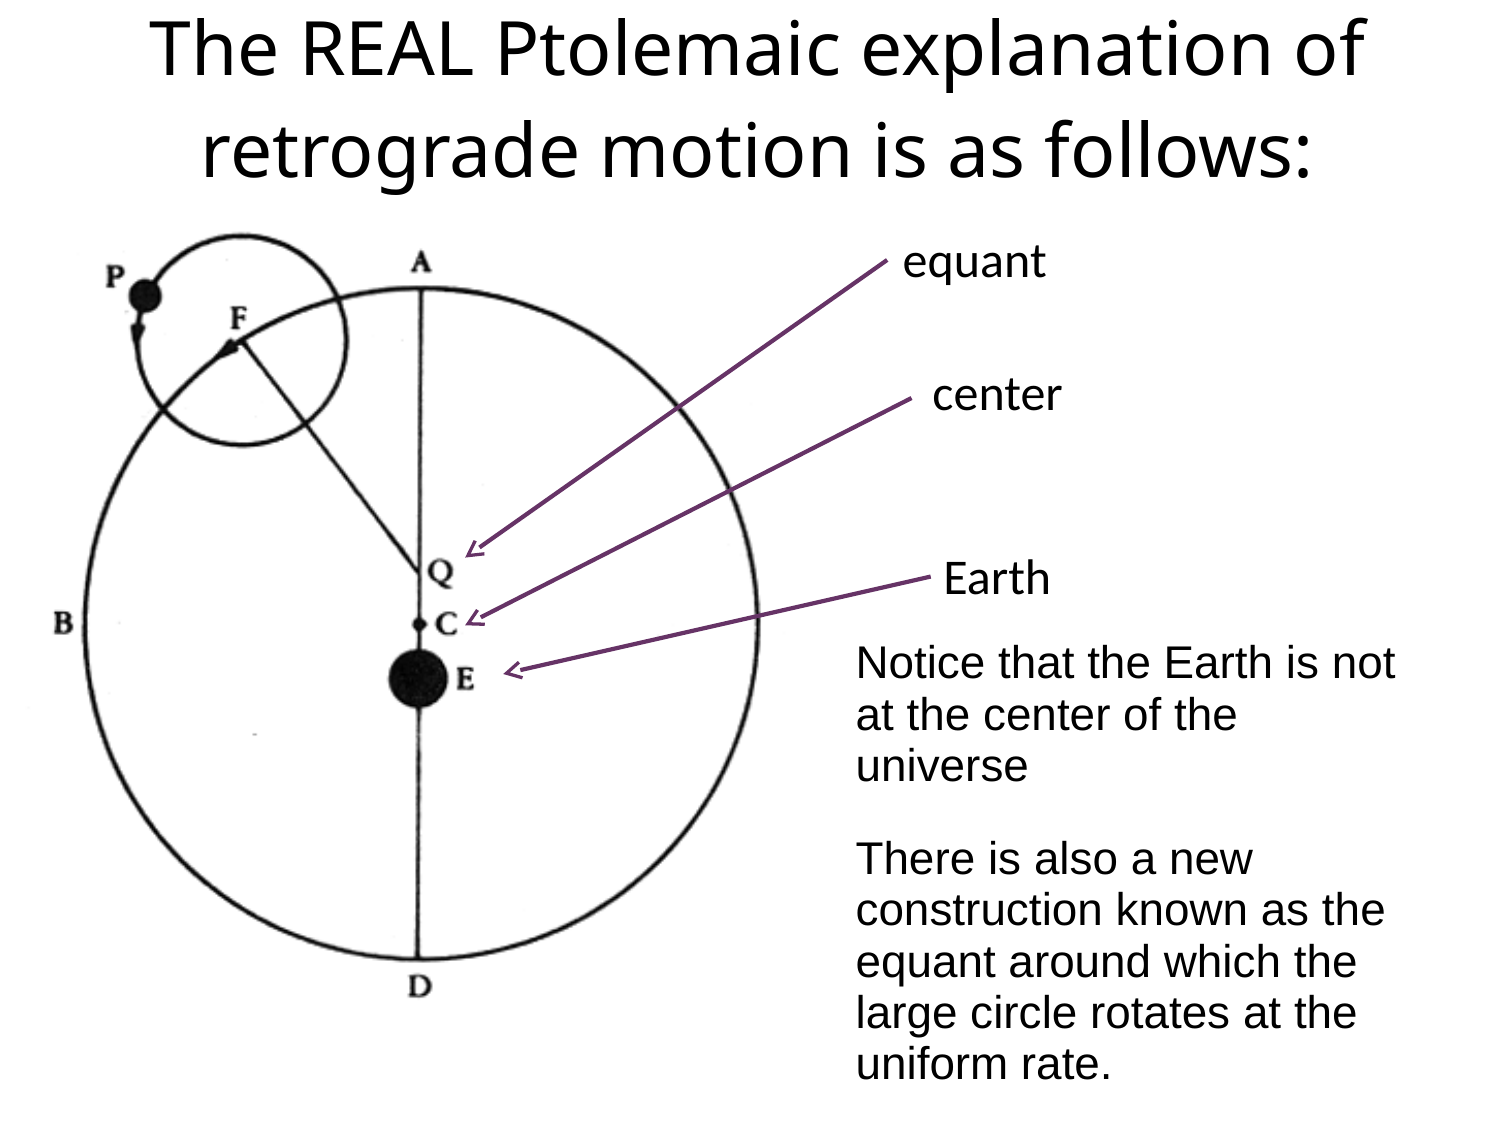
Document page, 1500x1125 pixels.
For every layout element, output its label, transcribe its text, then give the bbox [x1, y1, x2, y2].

text_box Earth [928, 537, 1384, 613]
picture [24, 216, 792, 1027]
text_box equant [887, 220, 1343, 295]
title The REAL Ptolemaic explanation of retrograde motion is as follows: [60, 9, 1456, 185]
text_box Notice that the Earth is not at the center of the universe There is also a new construction known as the equant around which the large circle rotates at the uniform rate. [840, 630, 1426, 1097]
text_box center [917, 352, 1373, 428]
